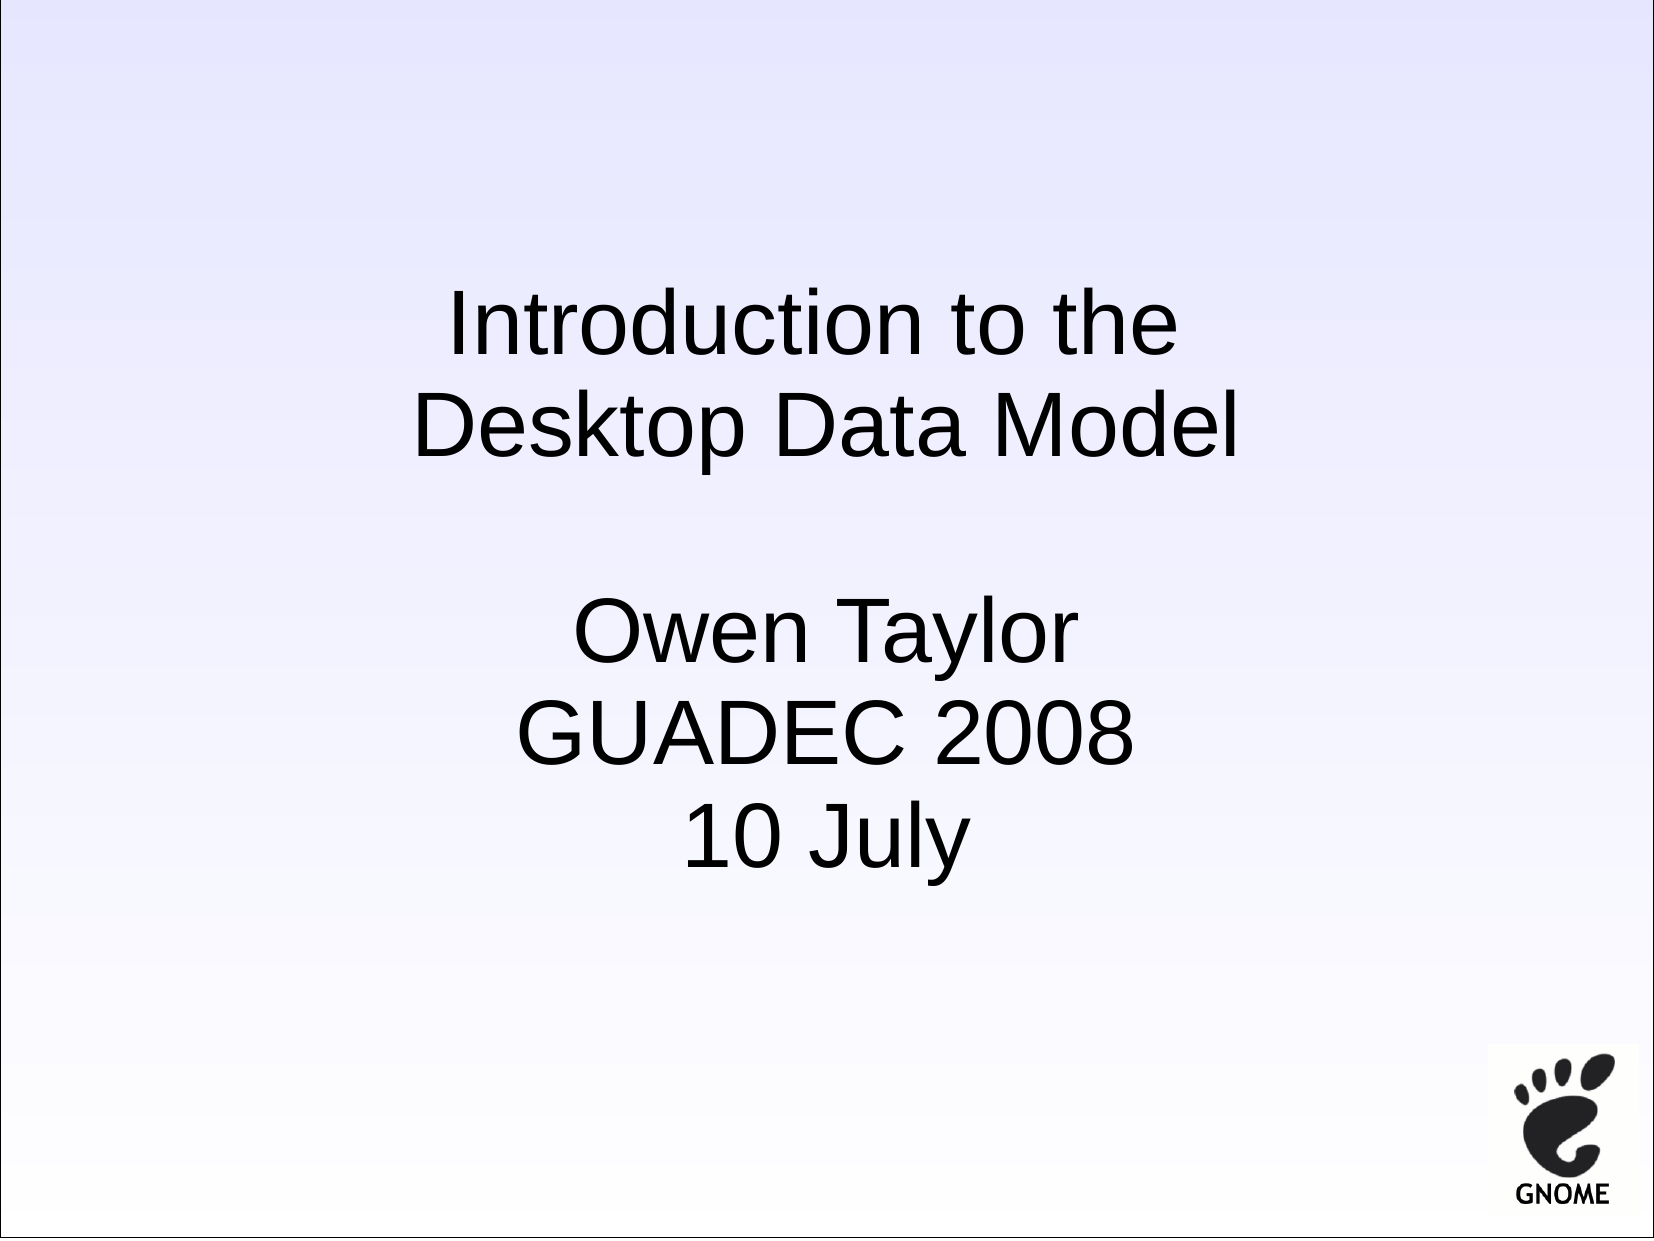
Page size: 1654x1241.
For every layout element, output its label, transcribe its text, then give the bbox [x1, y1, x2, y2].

picture [1488, 1044, 1639, 1216]
title Introduction to the Desktop Data Model Owen Taylor GUADEC 2008 10 July [82, 49, 1571, 1109]
